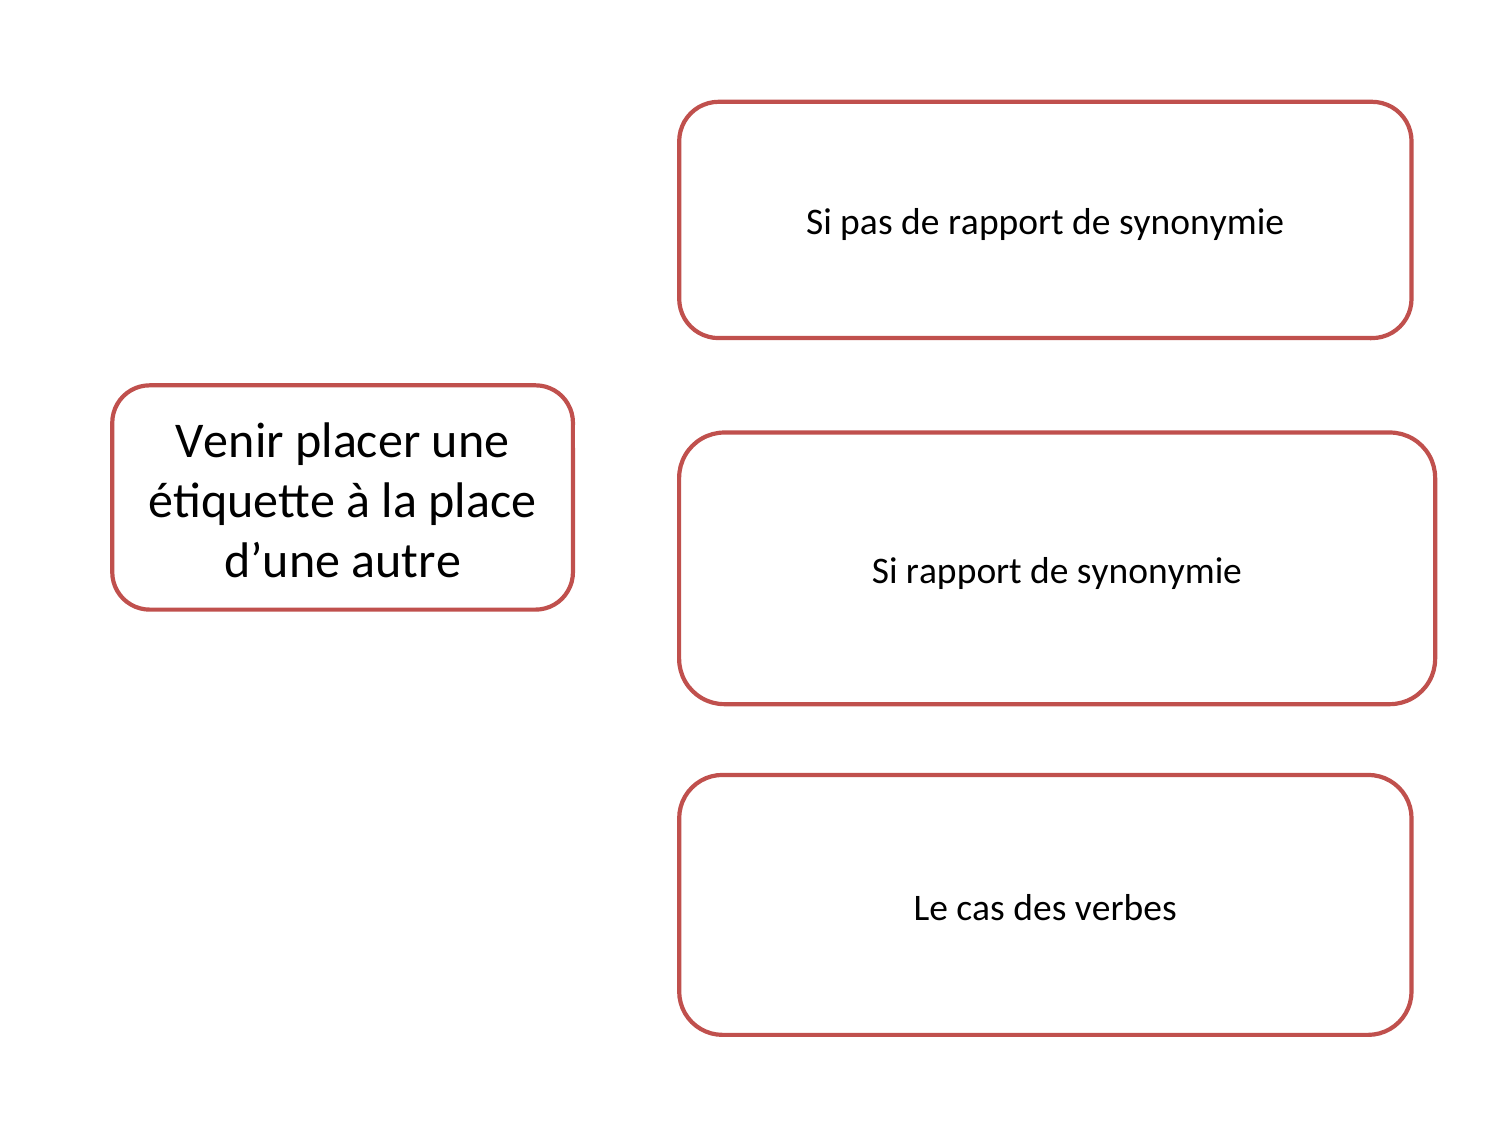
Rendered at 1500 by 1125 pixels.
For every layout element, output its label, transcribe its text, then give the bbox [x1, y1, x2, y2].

text_box Si rapport de synonymie [679, 432, 1436, 705]
text_box Venir placer une étiquette à la place d’une autre [112, 385, 573, 610]
text_box Si pas de rapport de synonymie [679, 101, 1412, 339]
text_box Le cas des verbes [679, 774, 1412, 1035]
